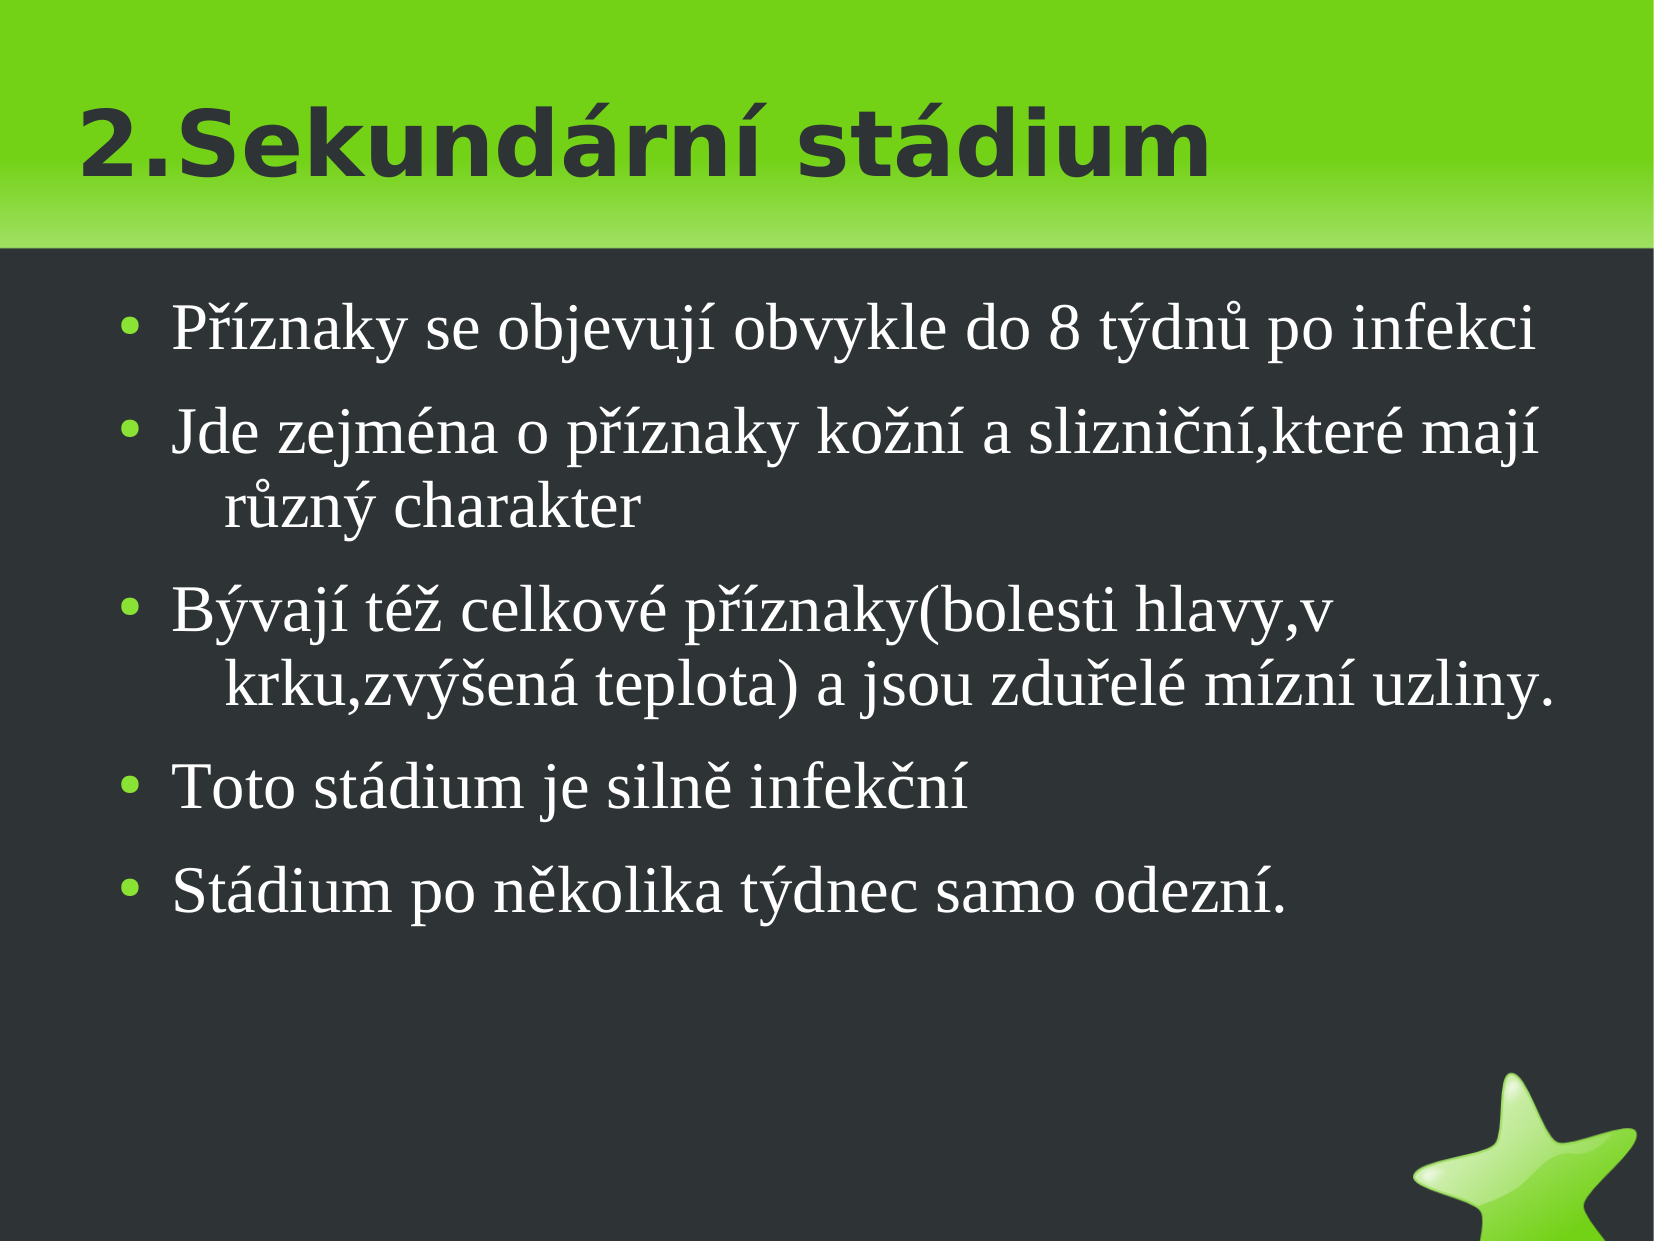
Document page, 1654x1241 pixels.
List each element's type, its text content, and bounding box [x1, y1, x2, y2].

title 2.Sekundární stádium [76, 41, 1565, 249]
picture [0, 0, 1654, 1241]
list Příznaky se objevují obvykle do 8 týdnů po infekci Jde zejména o příznaky kožní a slizniční,které mají různý charakter Bývají též celkové příznaky(bolesti hlavy,v krku,zvýšená teplota) a jsou zduřelé mízní uzliny. Toto stádium je silně infekční Stádium po několika týdnec samo odezní. [82, 290, 1571, 1109]
